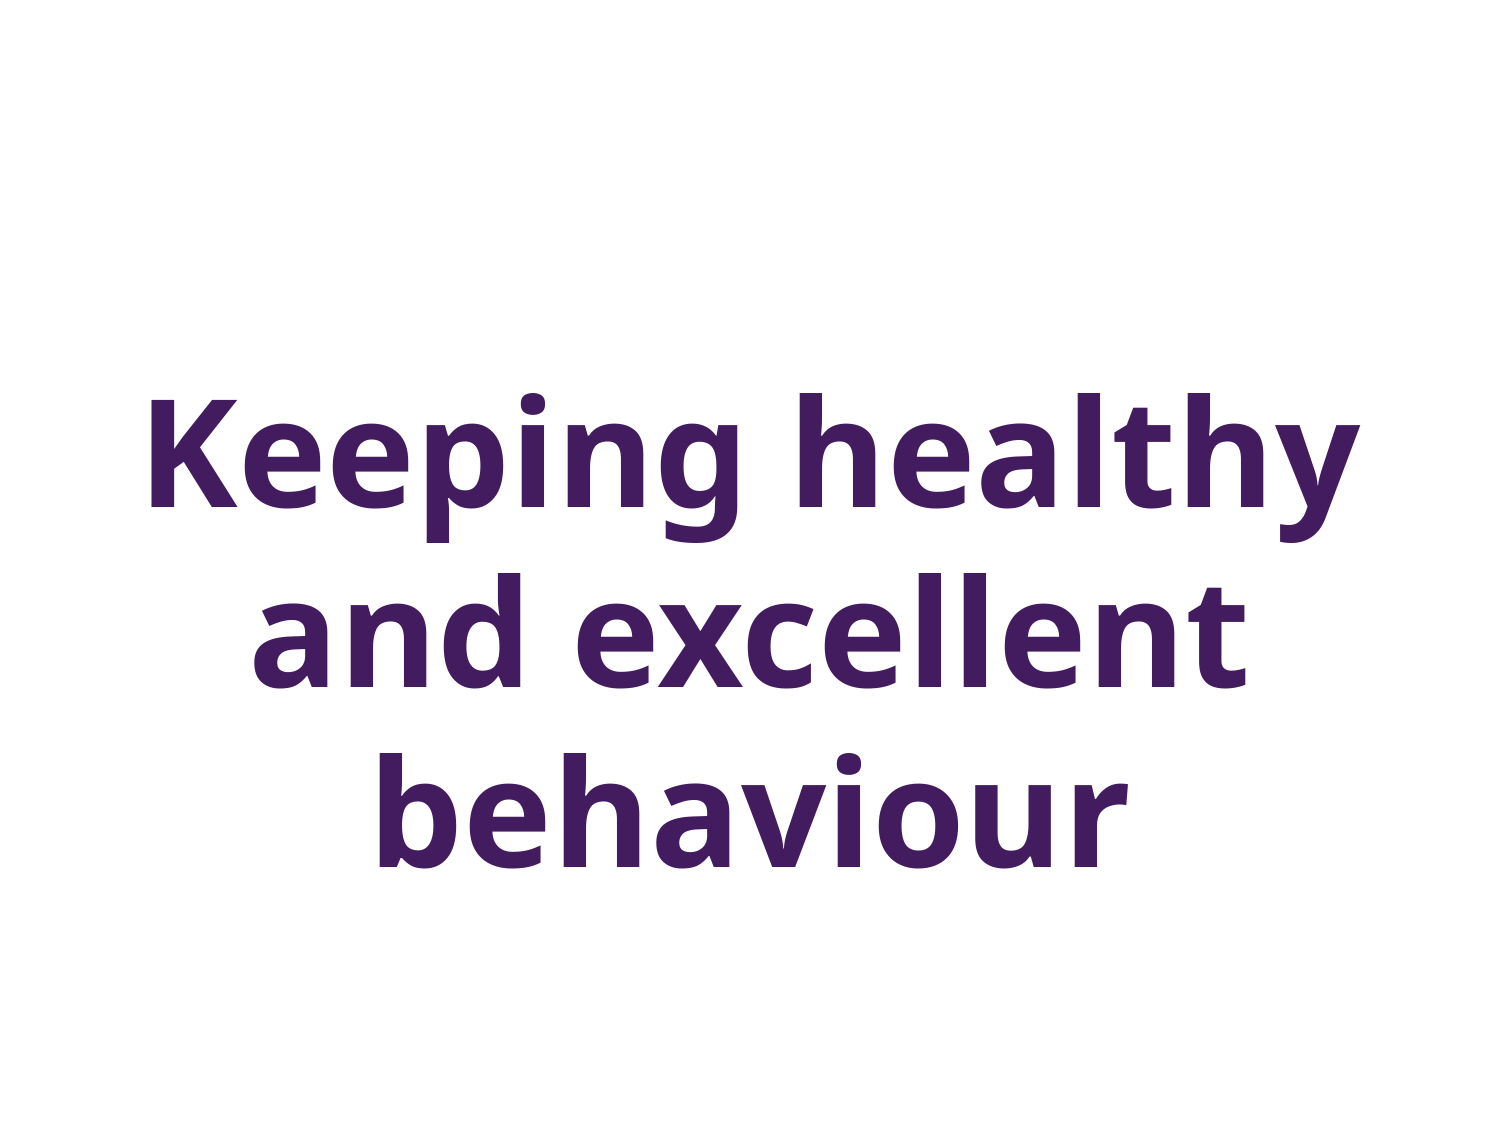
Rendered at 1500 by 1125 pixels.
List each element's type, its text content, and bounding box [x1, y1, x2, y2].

title Keeping healthy and excellent behaviour [112, 349, 1388, 693]
